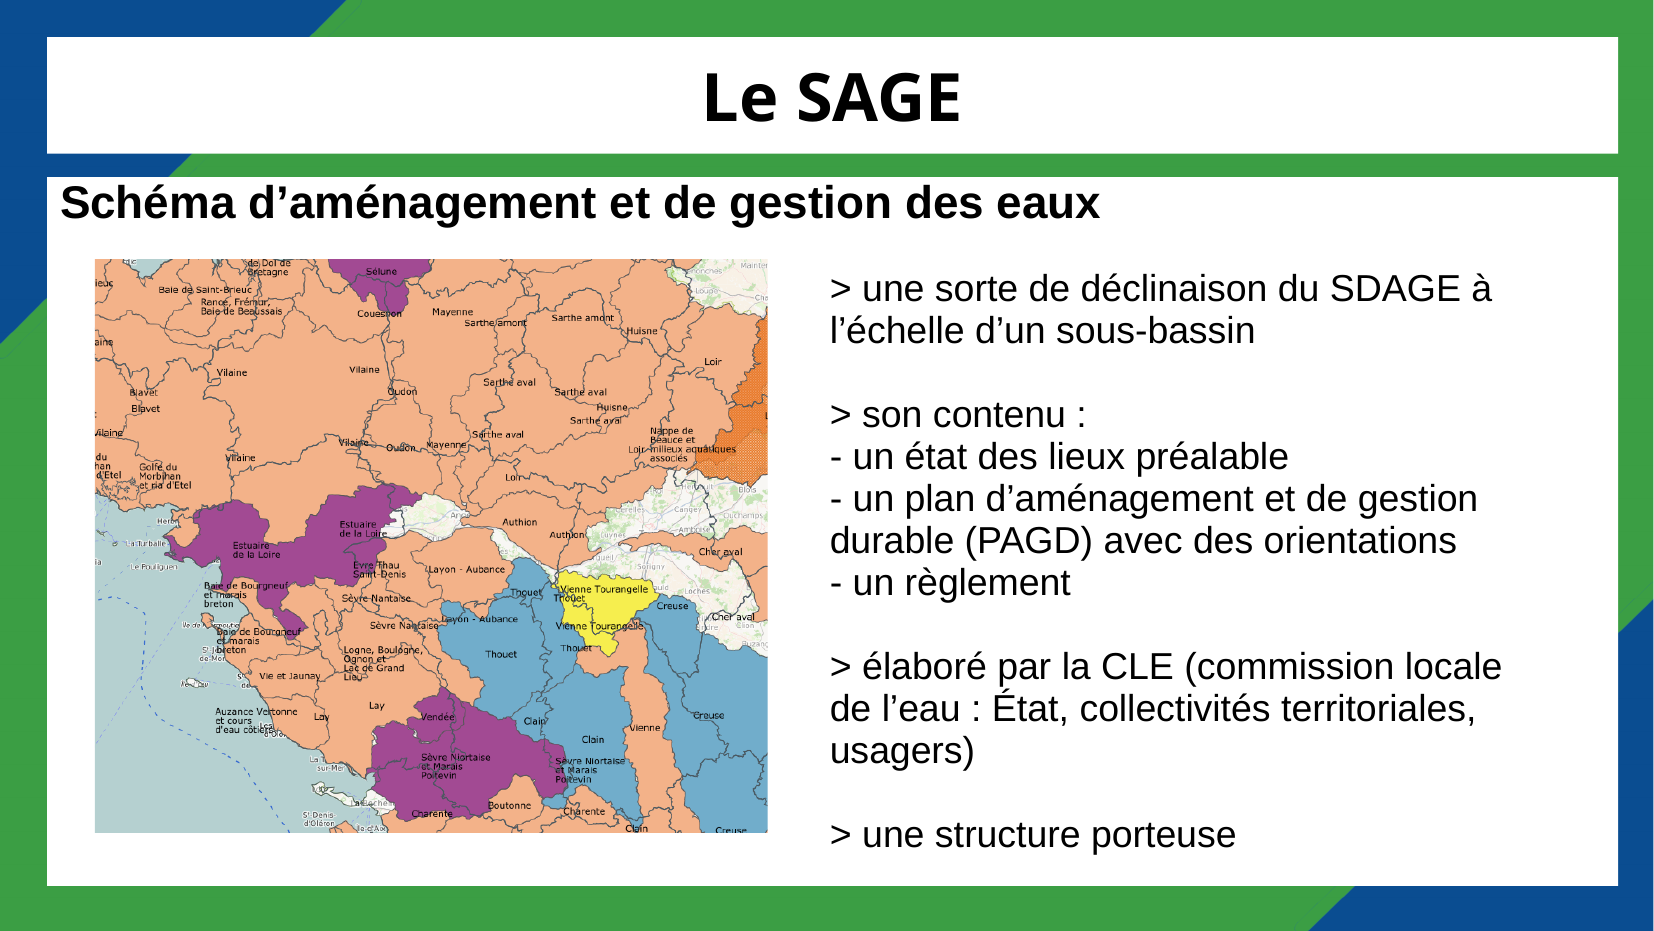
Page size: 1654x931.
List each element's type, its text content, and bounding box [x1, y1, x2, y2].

title Schéma d’aménagement et de gestion des eaux [47, 177, 1619, 886]
title Le SAGE [47, 37, 1619, 154]
picture [0, 0, 1654, 931]
text_box > une sorte de déclinaison du SDAGE à l’échelle d’un sous-bassin > son contenu : - un état des lieux préalable - un plan d’aménagement et de gestion durable (PAGD) avec des orientations - un règlement > élaboré par la CLE (commission locale de l’eau : État, collectivités territoriales, usagers) > une structure porteuse [814, 259, 1560, 863]
